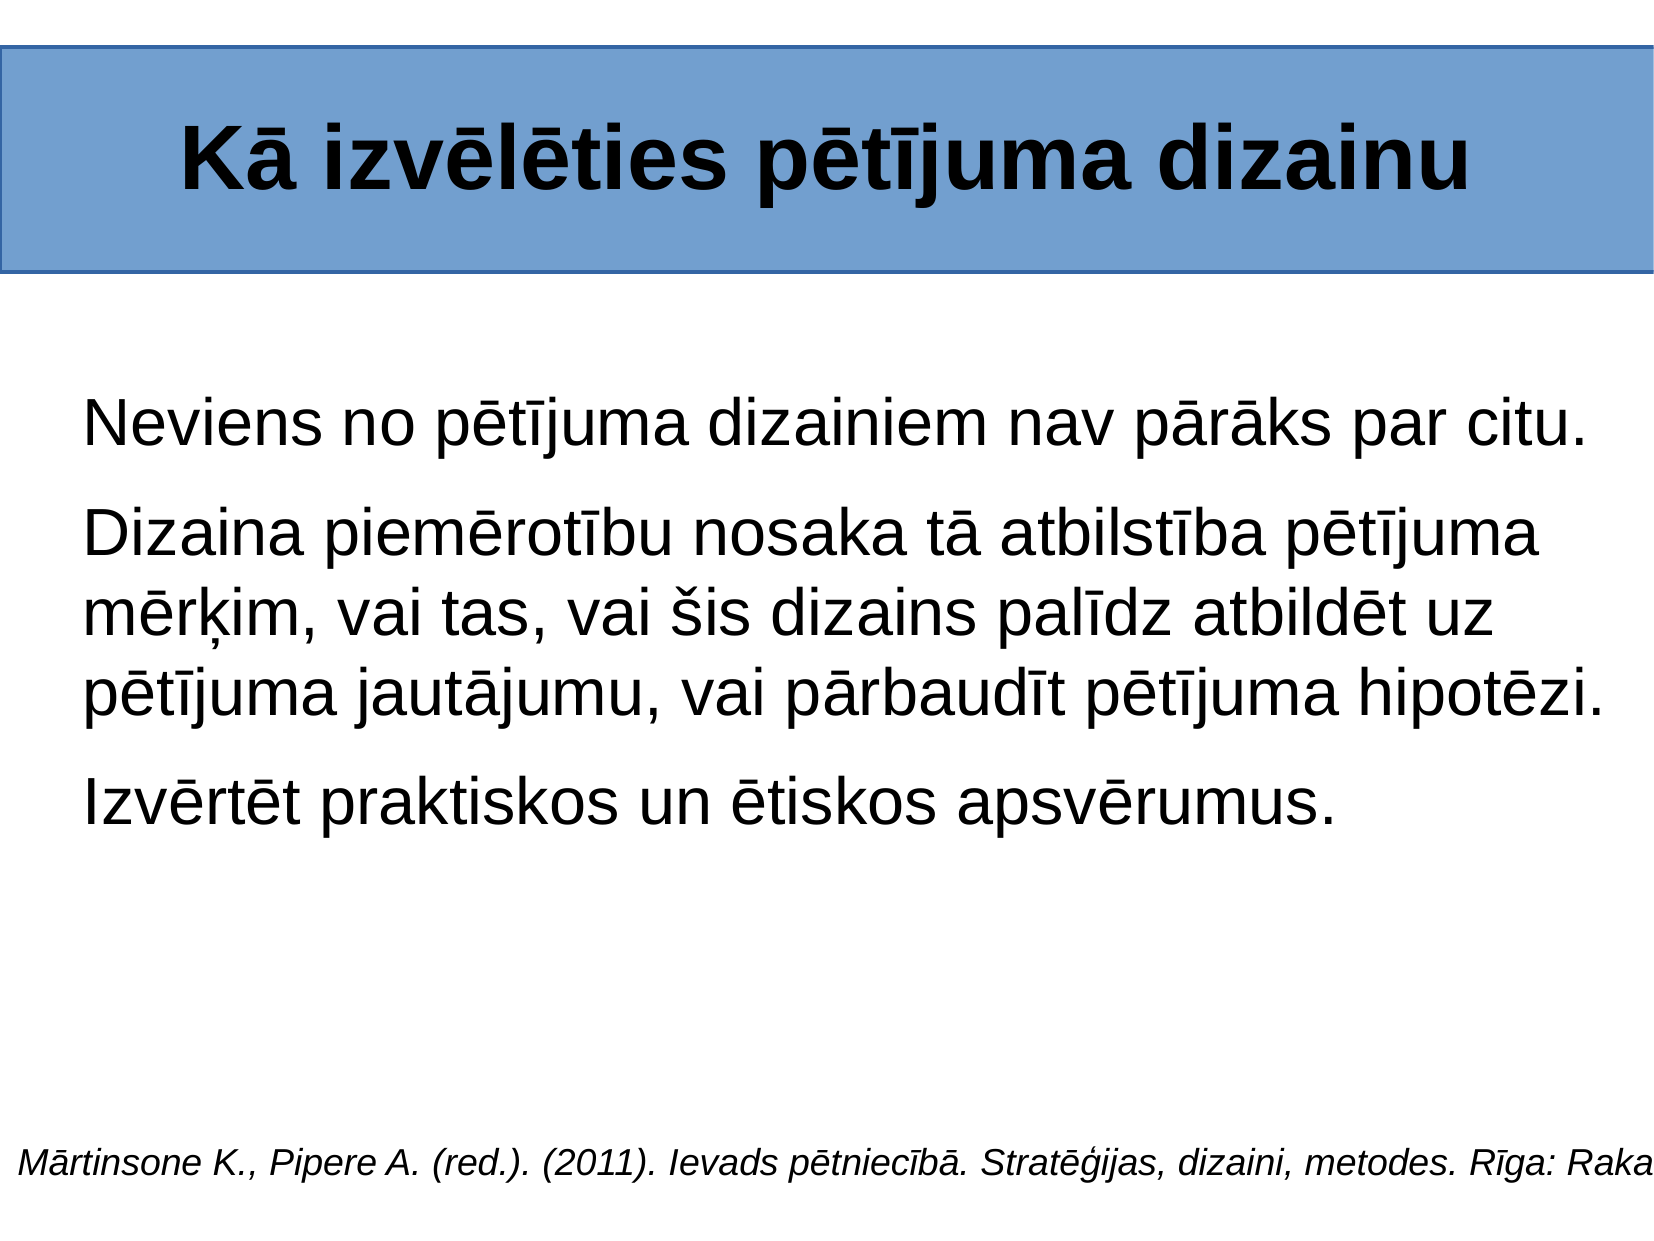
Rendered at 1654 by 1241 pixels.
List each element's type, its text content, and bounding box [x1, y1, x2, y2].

title Kā izvēlēties pētījuma dizainu [82, 49, 1571, 257]
text_box [0, 47, 1654, 272]
list Neviens no pētījuma dizainiem nav pārāks par citu. Dizaina piemērotību nosaka tā atbilstība pētījuma mērķim, vai tas, vai šis dizains palīdz atbildēt uz pētījuma jautājumu, vai pārbaudīt pētījuma hipotēzi. Izvērtēt praktiskos un ētiskos apsvērumus. [82, 378, 1619, 1099]
text_box Mārtinsone K., Pipere A. (red.). (2011). Ievads pētniecībā. Stratēģijas, dizaini, metodes. Rīga: Raka [2, 1133, 1654, 1191]
